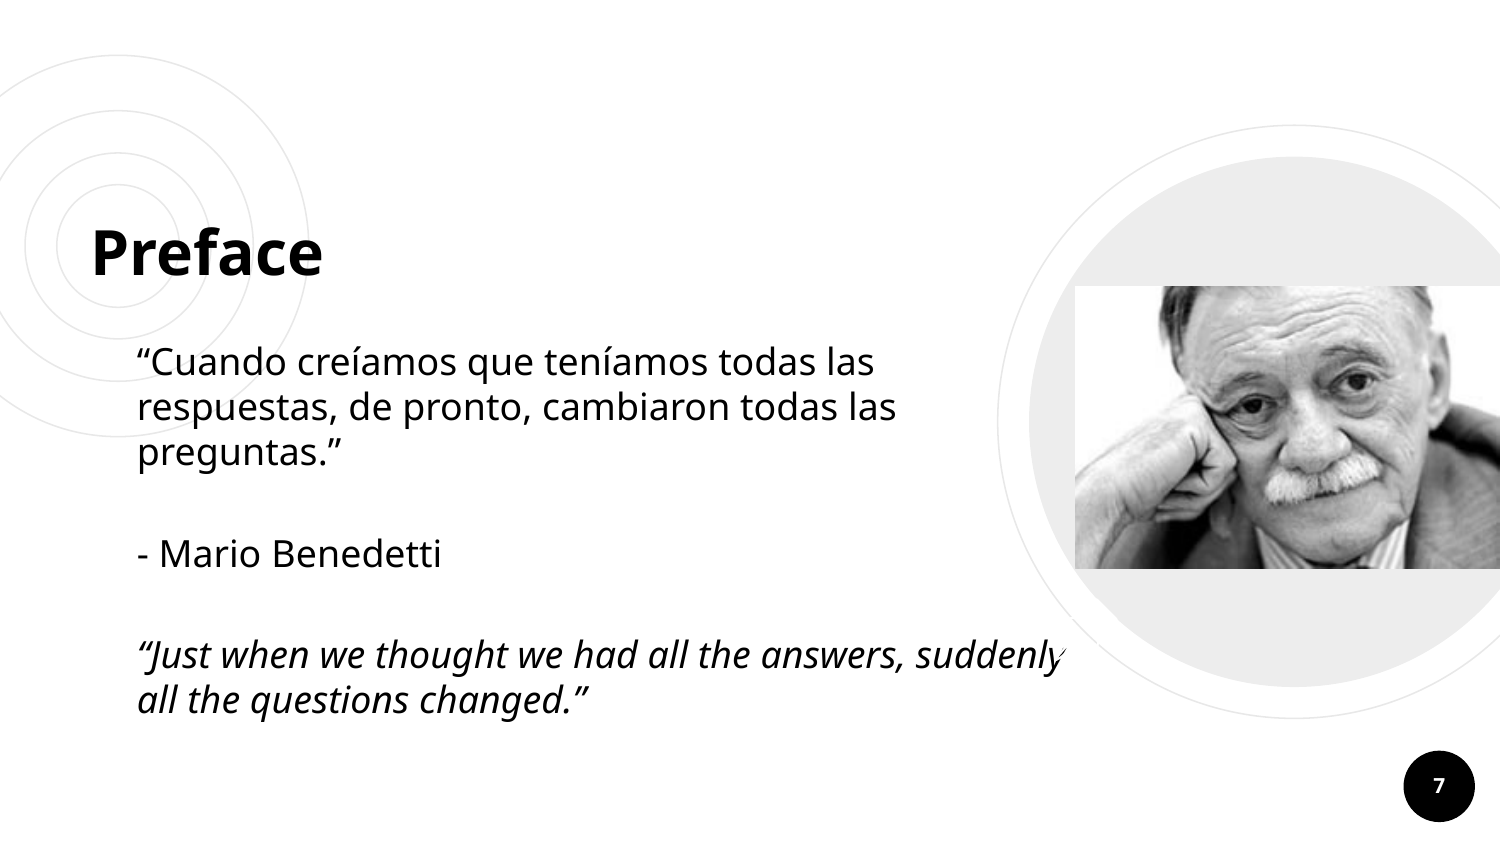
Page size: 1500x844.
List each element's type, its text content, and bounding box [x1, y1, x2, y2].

picture [1075, 286, 1500, 569]
title Preface [75, 78, 1178, 304]
list “Cuando creíamos que teníamos todas las respuestas, de pronto, cambiaron todas las preguntas.” - Mario Benedetti “Just when we thought we had all the answers, suddenly all the questions changed.” [121, 323, 1095, 836]
slide_number 1 [1403, 750, 1475, 823]
